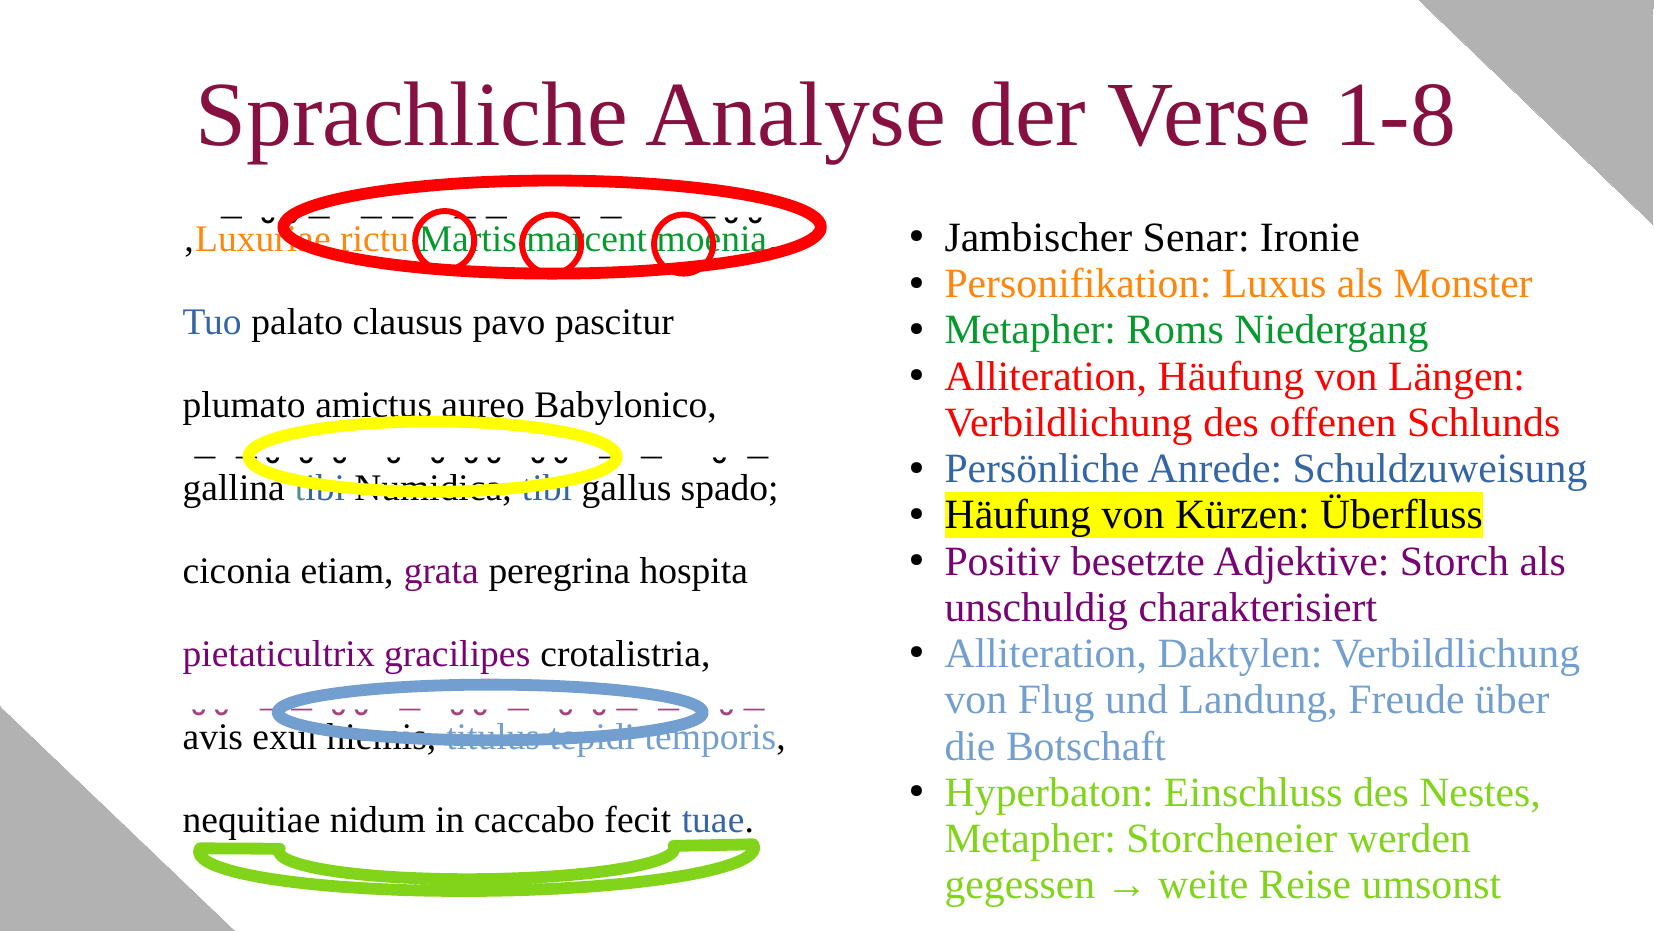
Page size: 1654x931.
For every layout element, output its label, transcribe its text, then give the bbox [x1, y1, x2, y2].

text_box ¯ ˘ ˘ ¯ ¯ ¯ ¯ ¯ ¯ ¯ ¯ ˘ ˘ [419, 215, 471, 261]
text_box [1419, 0, 1654, 225]
text_box ¯ ¯ ˘ ˘ ˘ ˘ ˘ ˘ ˘ ˘ ˘ ¯ ¯ ˘ ¯ [255, 443, 610, 485]
text_box ¯ ˘ ˘ ¯ ¯ ¯ ¯ ¯ ¯ ¯ ¯ ˘ ˘ [290, 203, 789, 261]
text_box ¯ ˘ ˘ ¯ ¯ ¯ ¯ ¯ ¯ ¯ ¯ ˘ ˘ [658, 218, 710, 261]
text_box ¯ ˘ ˘ ¯ ¯ ¯ ¯ ¯ ¯ ¯ ¯ ˘ ˘ [526, 218, 578, 261]
text_box ¯ ¯ ˘ ˘ ˘ ˘ ˘ ˘ ˘ ˘ ˘ ¯ ¯ ˘ ¯ [169, 443, 795, 543]
text_box ˘ ˘ ¯ ¯ ˘ ˘ ¯ ˘ ˘ ¯ ˘ ˘ ¯ ¯ ˘ ¯ [286, 696, 695, 734]
text_box ¯ ˘ ˘ ¯ ¯ ¯ ¯ ¯ ¯ ¯ ¯ ˘ ˘ [195, 203, 332, 261]
text_box ˘ ˘ ¯ ¯ ˘ ˘ ¯ ˘ ˘ ¯ ˘ ˘ ¯ ¯ ˘ ¯ [168, 696, 794, 796]
text_box Jambischer Senar: Ironie Personifikation: Luxus als Monster Metapher: Roms Niedergang Alliteration, Häufung von Längen: Verbildlichung des offenen Schlunds Persönliche Anrede: Schuldzuweisung Häufung von Kürzen: Überfluss Positiv besetzte Adjektive: Storch als unschuldig charakterisiert Alliteration, Daktylen: Verbildlichung von Flug und Landung, Freude über die Botschaft Hyperbaton: Einschluss des Nestes, Metapher: Storcheneier werden gegessen → weite Reise umsonst [894, 206, 1614, 916]
text_box [0, 706, 235, 931]
text_box ‚Luxuriae rictu Martis marcent moenia. Tuo palato clausus pavo pascitur plumato amictus aureo Babylonico, gallina tibi Numidica, tibi gallus spado; ciconia etiam, grata peregrina hospita pietaticultrix gracilipes crotalistria, avis exul hiemis, titulus tepidi temporis, nequitiae nidum in caccabo fecit tuae. [168, 168, 849, 848]
title Sprachliche Analyse der Verse 1-8 [82, 37, 1571, 193]
